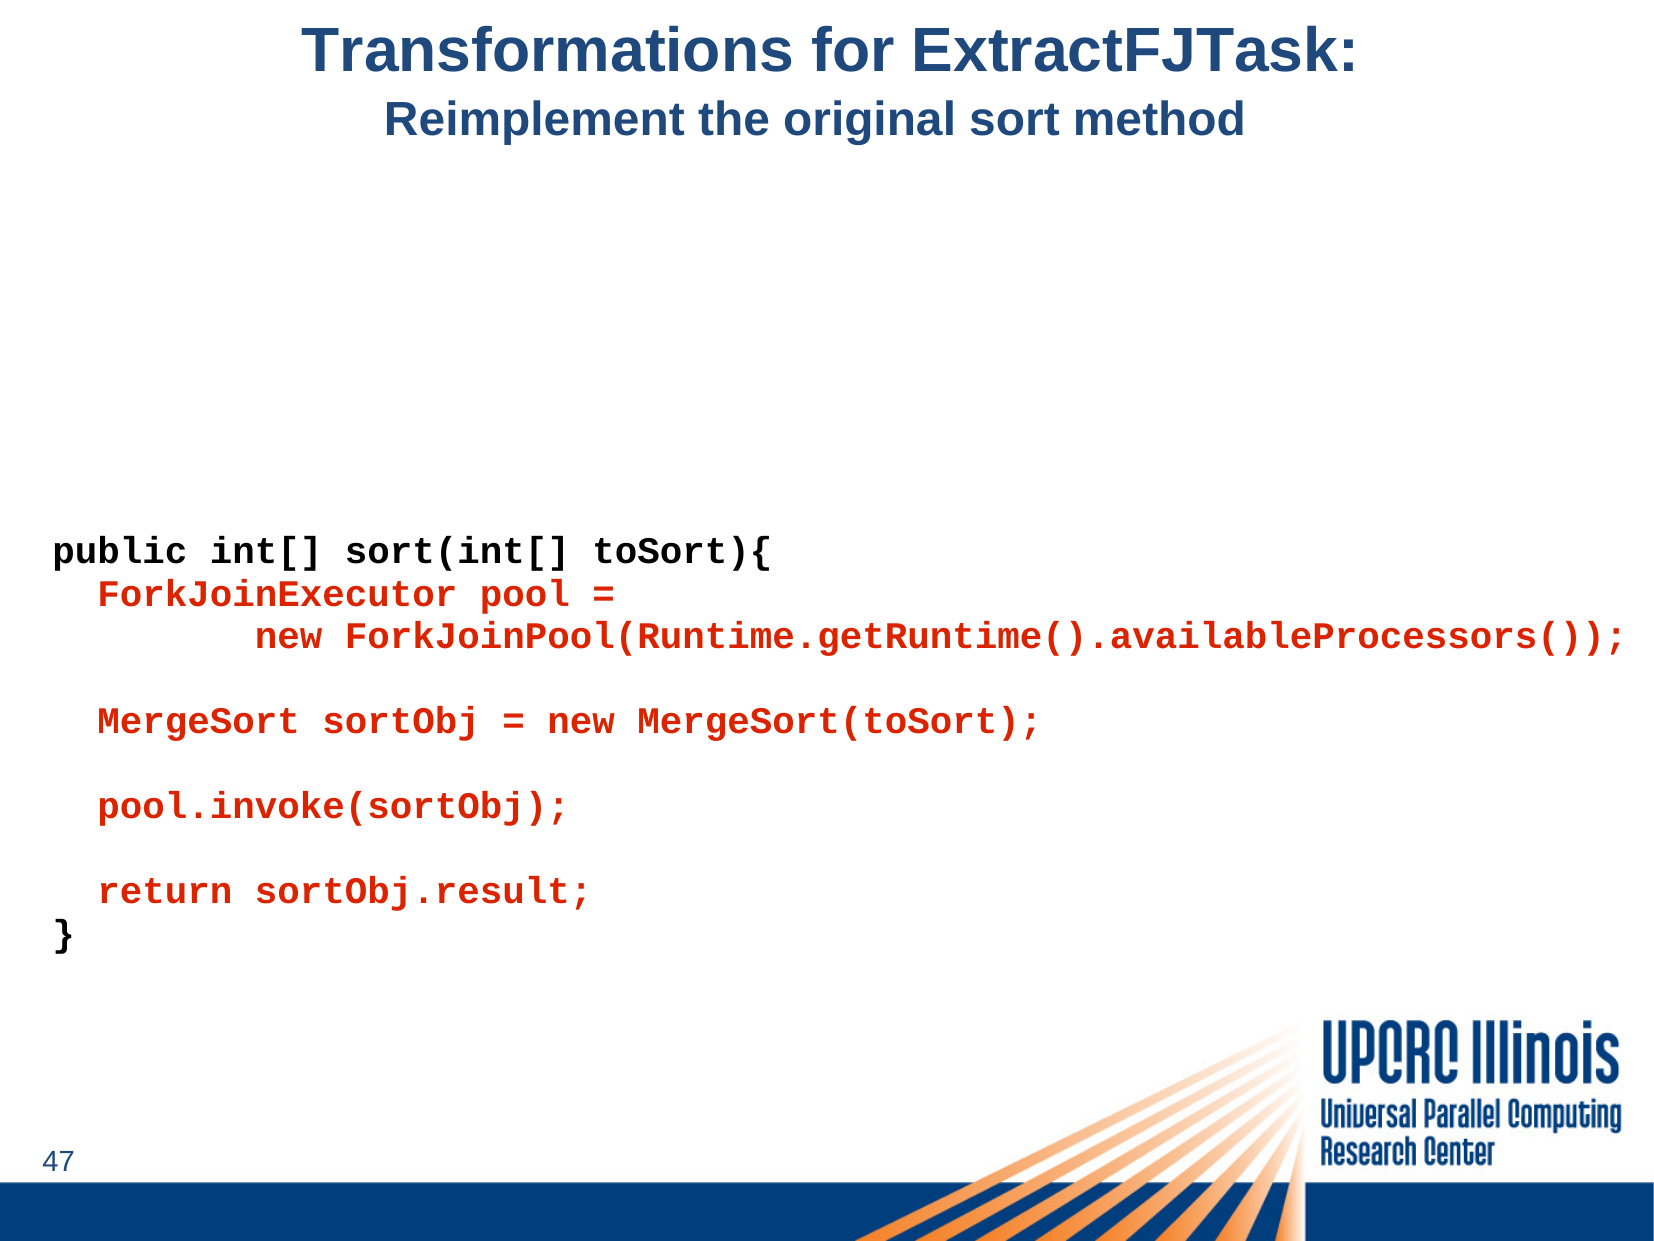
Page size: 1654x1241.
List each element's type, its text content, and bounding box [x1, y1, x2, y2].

text_box public int[] sort(int[] toSort){ ForkJoinExecutor pool = new ForkJoinPool(Runtime.getRuntime().availableProcessors()); MergeSort sortObj = new MergeSort(toSort); pool.invoke(sortObj); return sortObj.result; } [37, 525, 1654, 966]
picture [0, 1005, 1654, 1241]
title Transformations for ExtractFJTask: Reimplement the original sort method [86, 0, 1576, 188]
